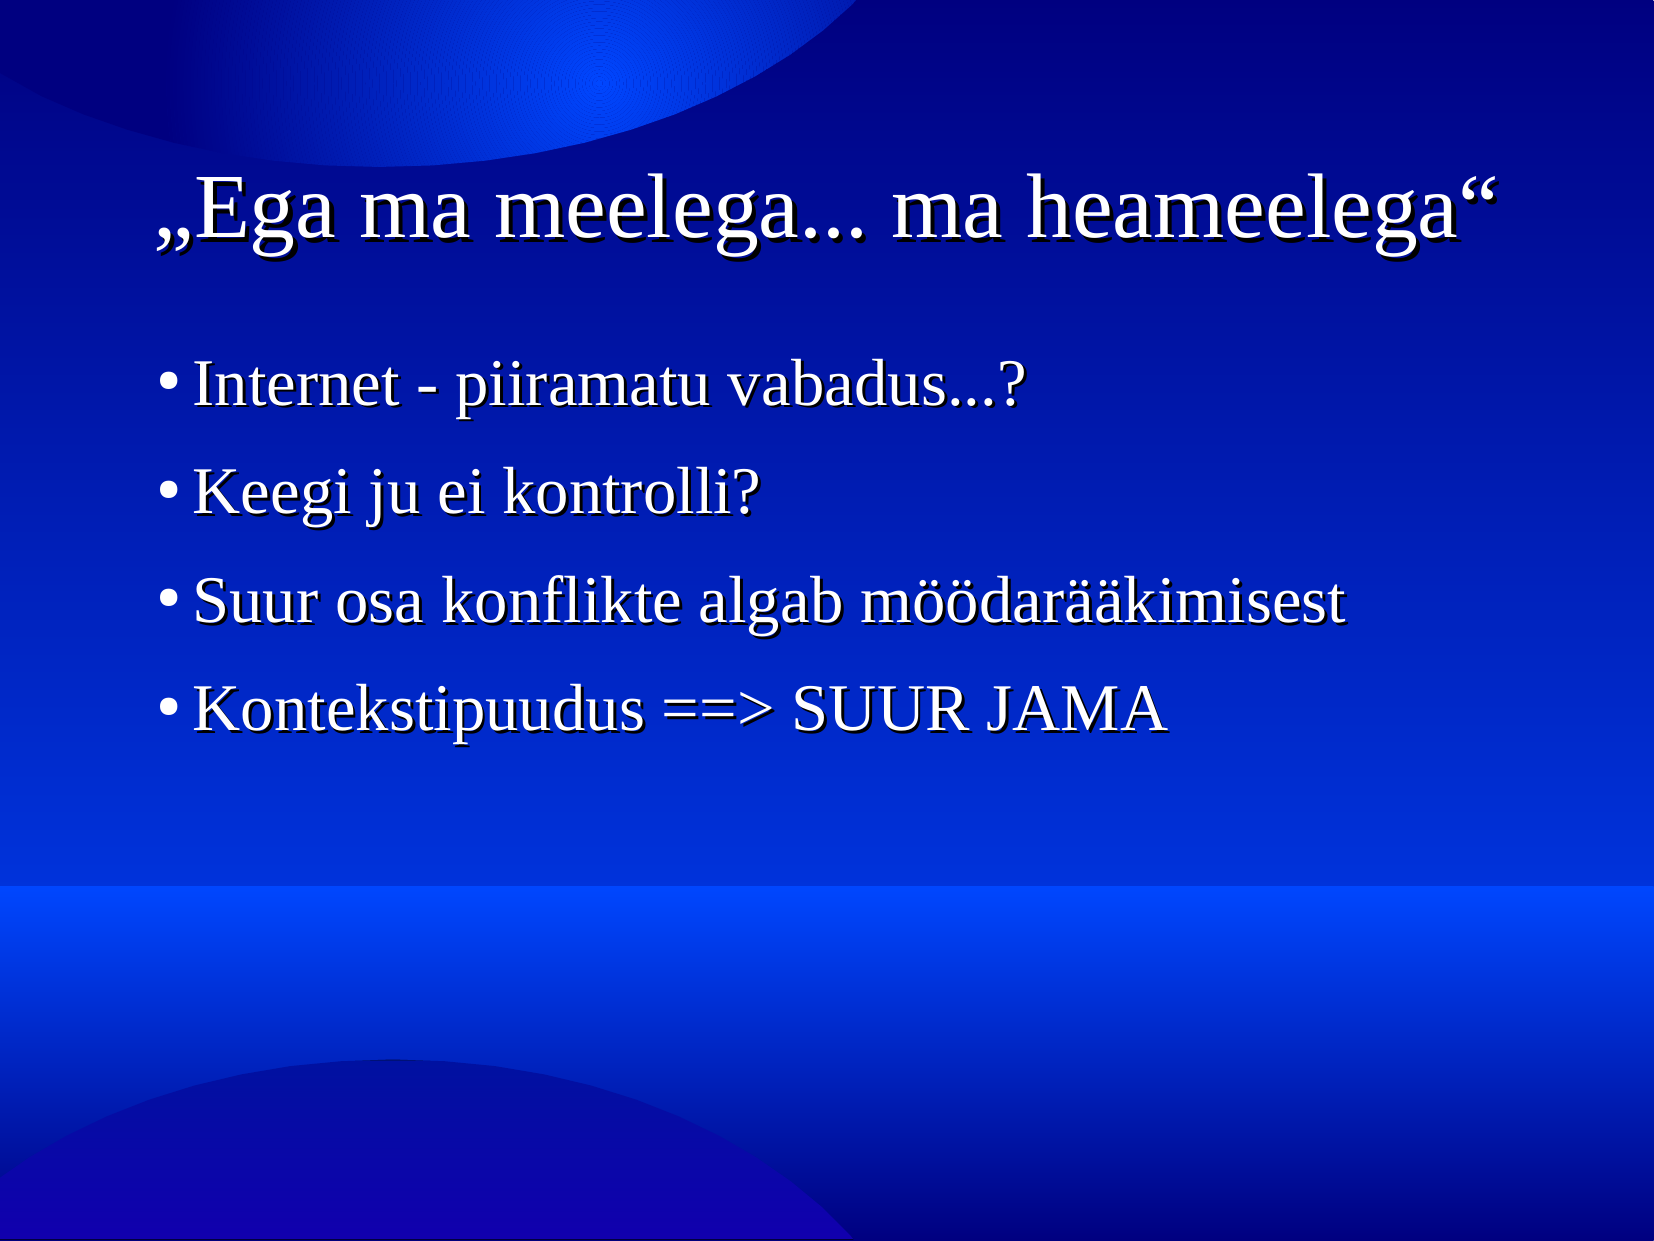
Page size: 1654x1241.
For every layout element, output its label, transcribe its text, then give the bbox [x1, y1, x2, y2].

list Internet - piiramatu vabadus...? Keegi ju ei kontrolli? Suur osa konflikte algab möödarääkimisest Kontekstipuudus ==> SUUR JAMA [121, 344, 1534, 1127]
title „Ega ma meelega... ma heameelega“ [121, 102, 1534, 311]
